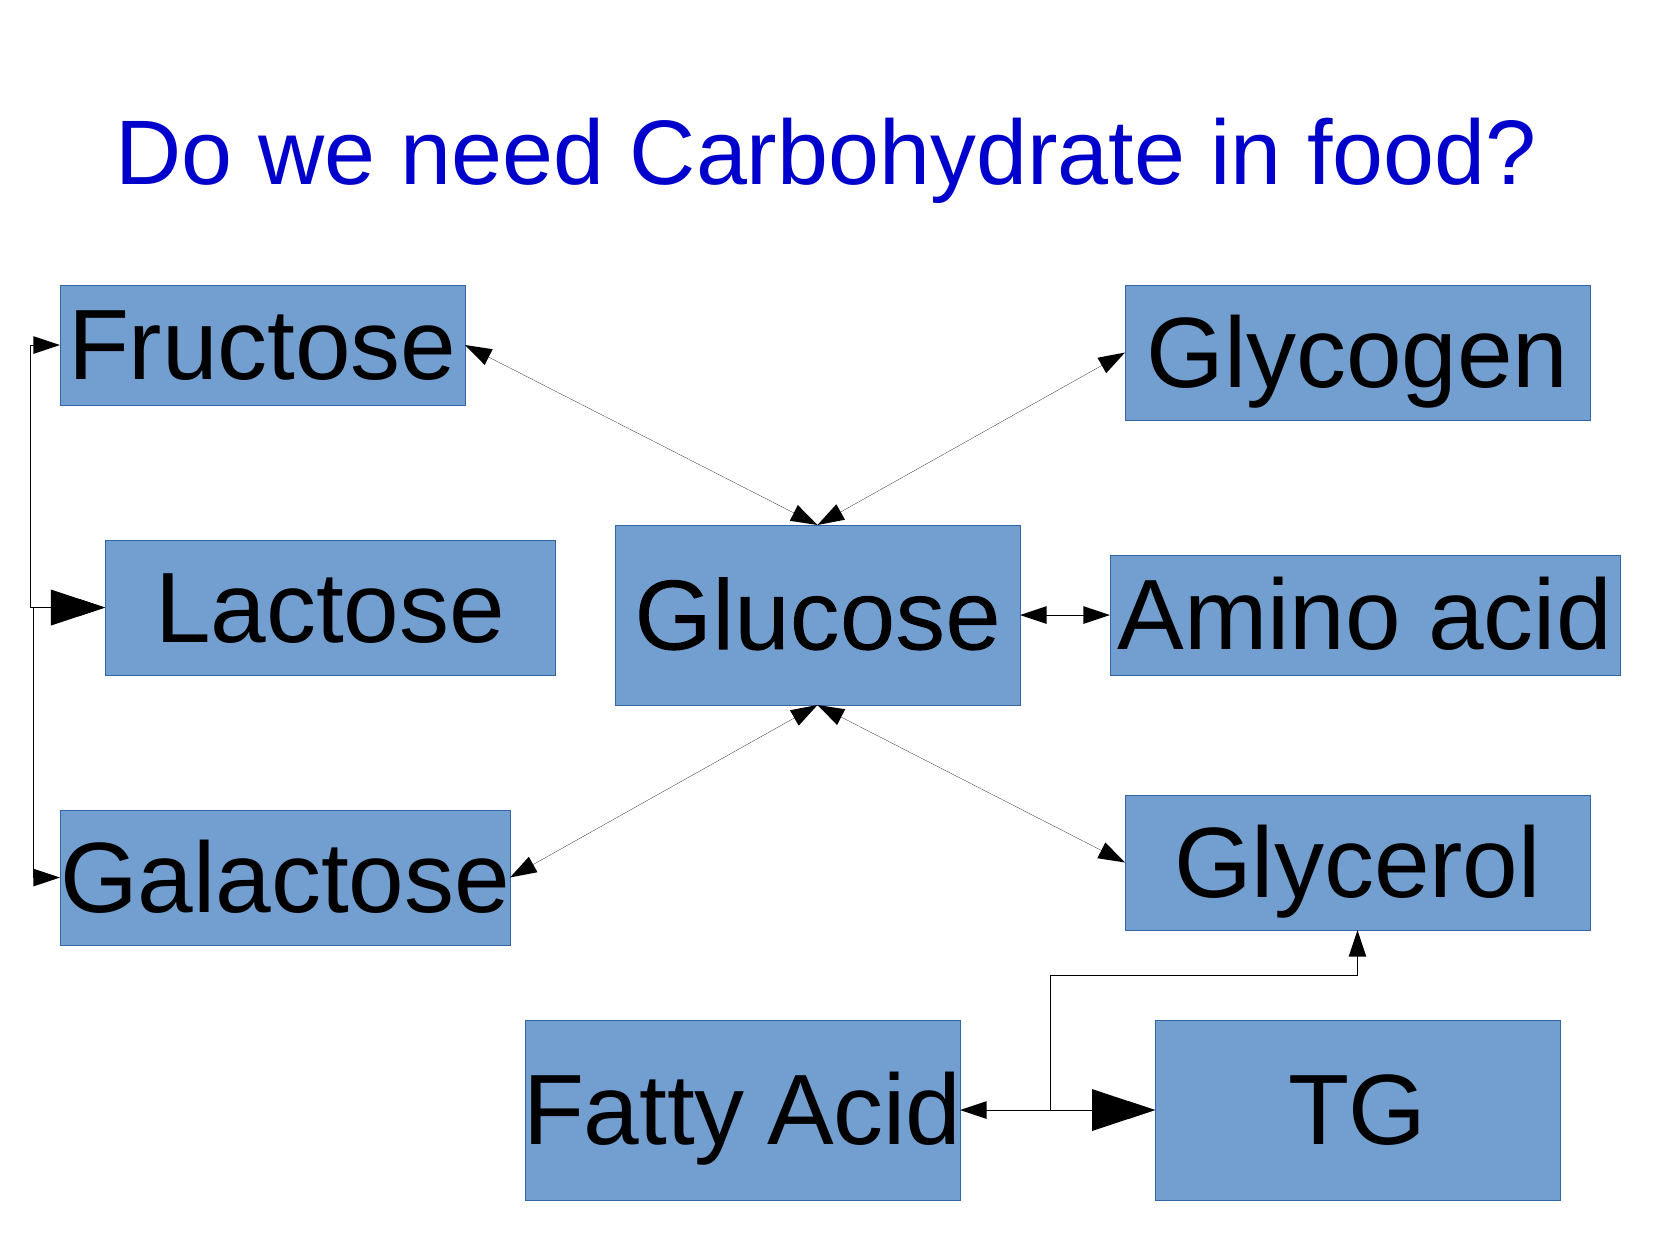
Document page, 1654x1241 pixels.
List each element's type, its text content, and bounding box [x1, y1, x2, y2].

text_box [615, 525, 1021, 706]
text_box Fructose [60, 285, 466, 406]
text_box Lactose [105, 540, 556, 676]
title Do we need Carbohydrate in food? [82, 49, 1571, 257]
text_box Amino acid [1110, 555, 1621, 676]
text_box TG [1155, 1020, 1561, 1201]
text_box Fatty Acid [525, 1020, 961, 1201]
text_box Glycerol [1125, 795, 1591, 931]
text_box Glycogen [1125, 285, 1591, 421]
text_box Galactose [60, 810, 511, 946]
